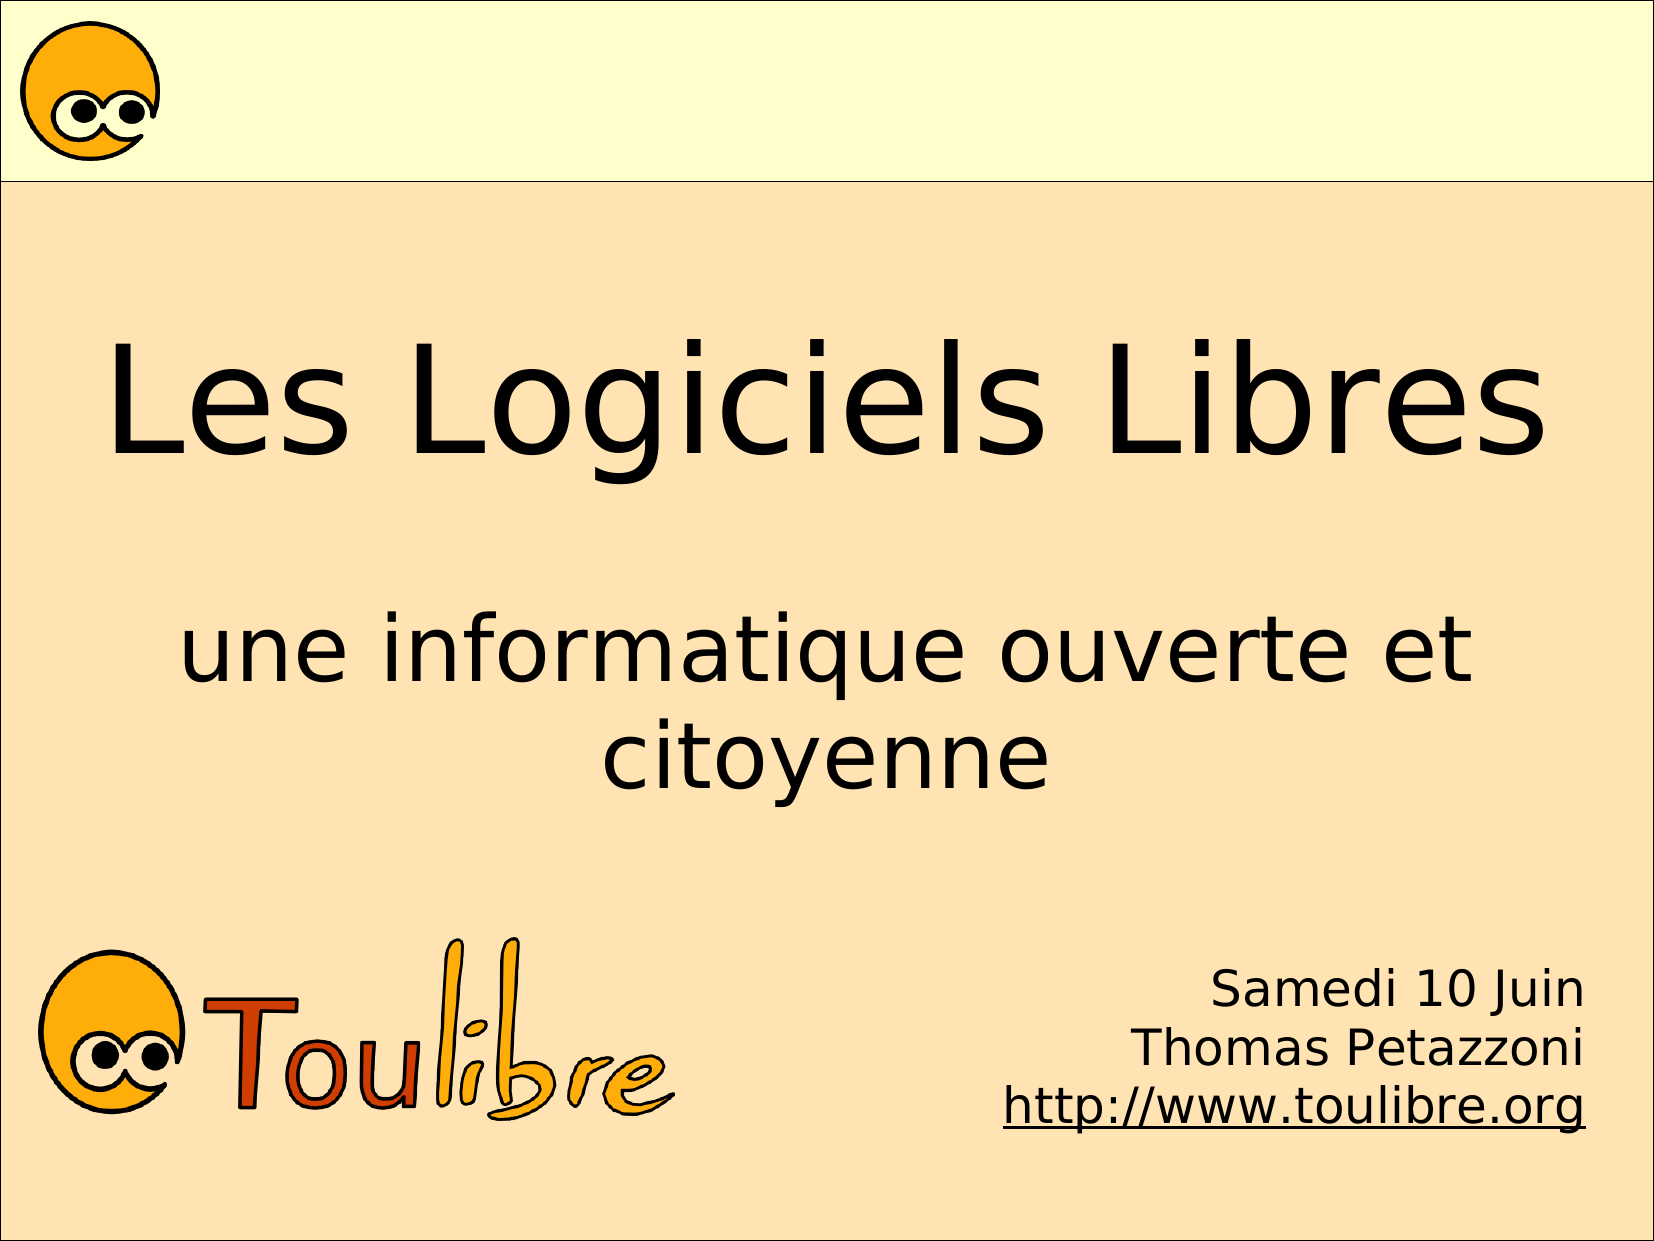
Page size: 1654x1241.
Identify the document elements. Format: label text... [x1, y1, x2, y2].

text_box Les Logiciels Libres une informatique ouverte et citoyenne [0, 306, 1654, 818]
picture [20, 21, 160, 161]
picture [38, 937, 675, 1121]
text_box Samedi 10 Juin Thomas Petazzoni http://www.toulibre.org [61, 952, 1601, 1143]
